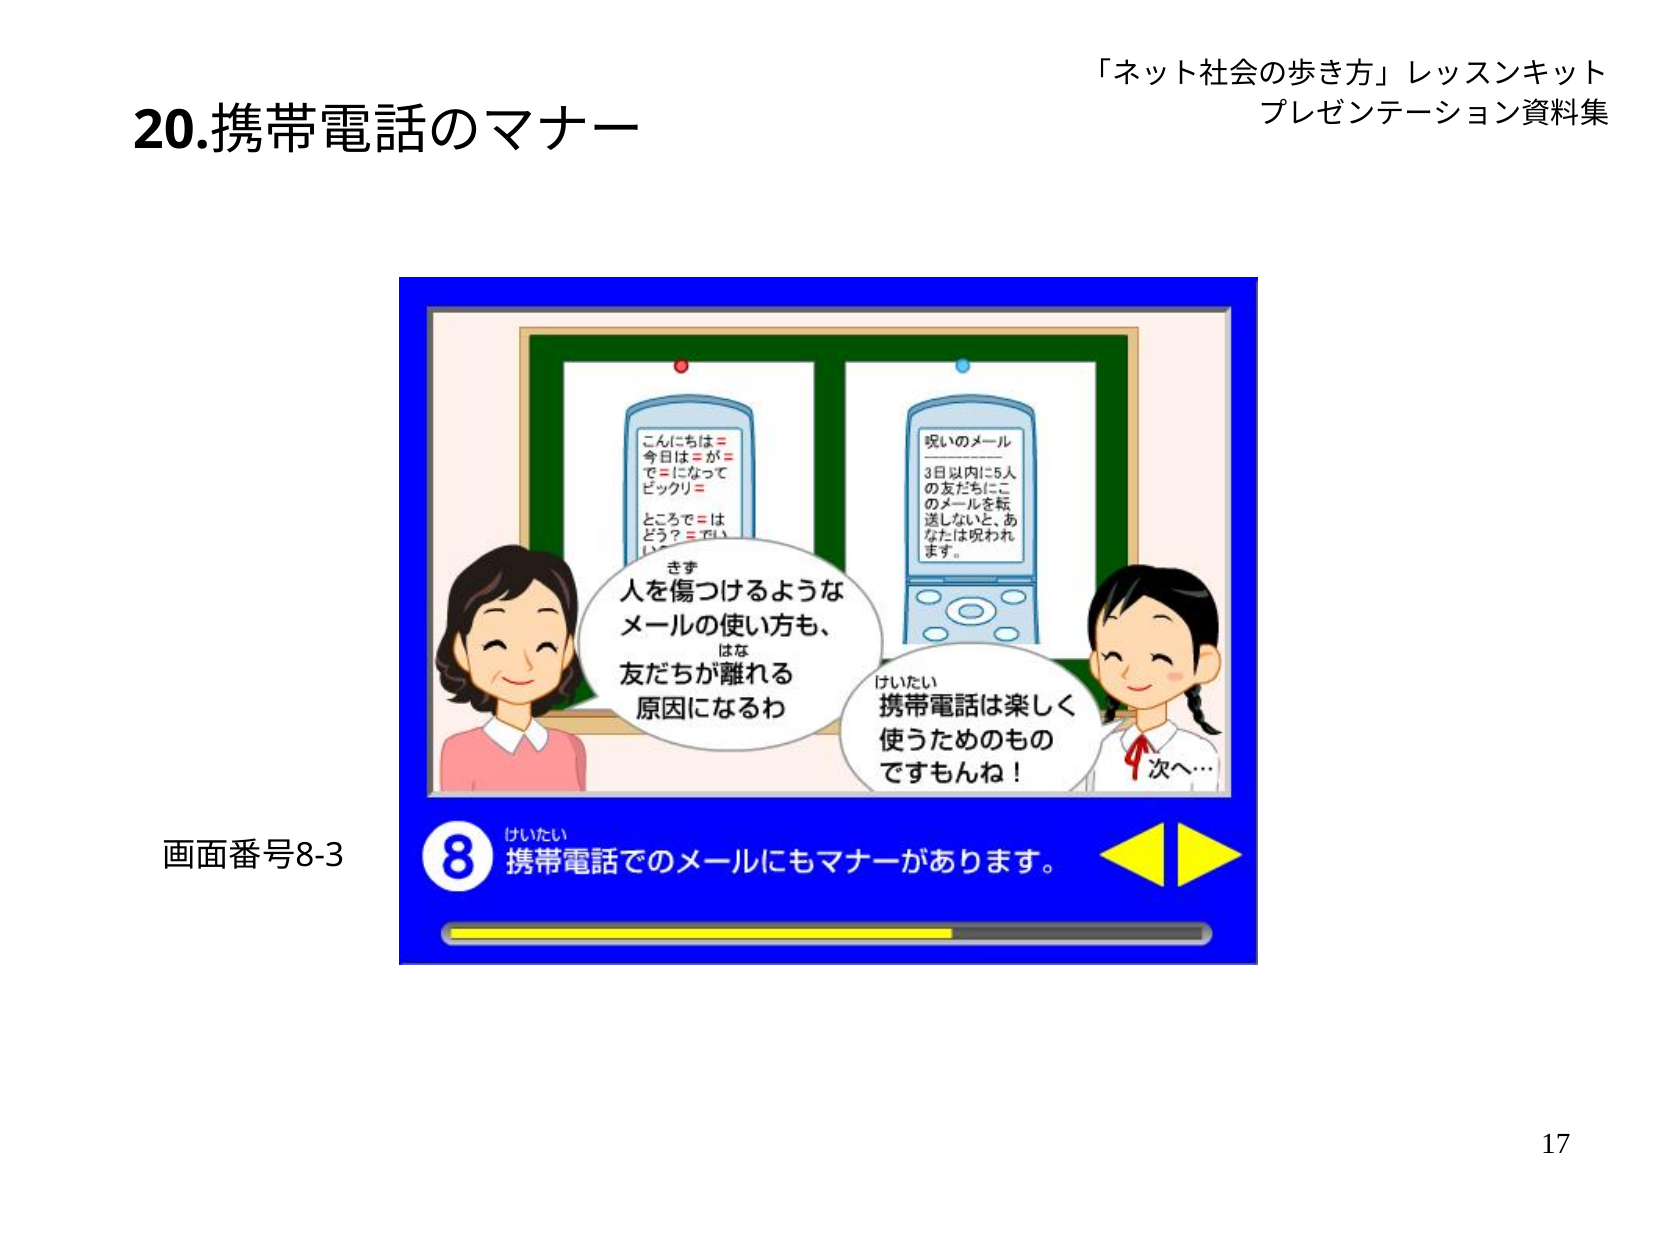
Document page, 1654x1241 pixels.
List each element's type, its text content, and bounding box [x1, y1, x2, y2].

text_box 20.携帯電話のマナー [118, 88, 975, 169]
text_box 画面番号8-3 [147, 826, 384, 882]
text_box 「ネット社会の歩き方」レッスンキット プレゼンテーション資料集 [1062, 44, 1625, 139]
picture [399, 277, 1258, 965]
